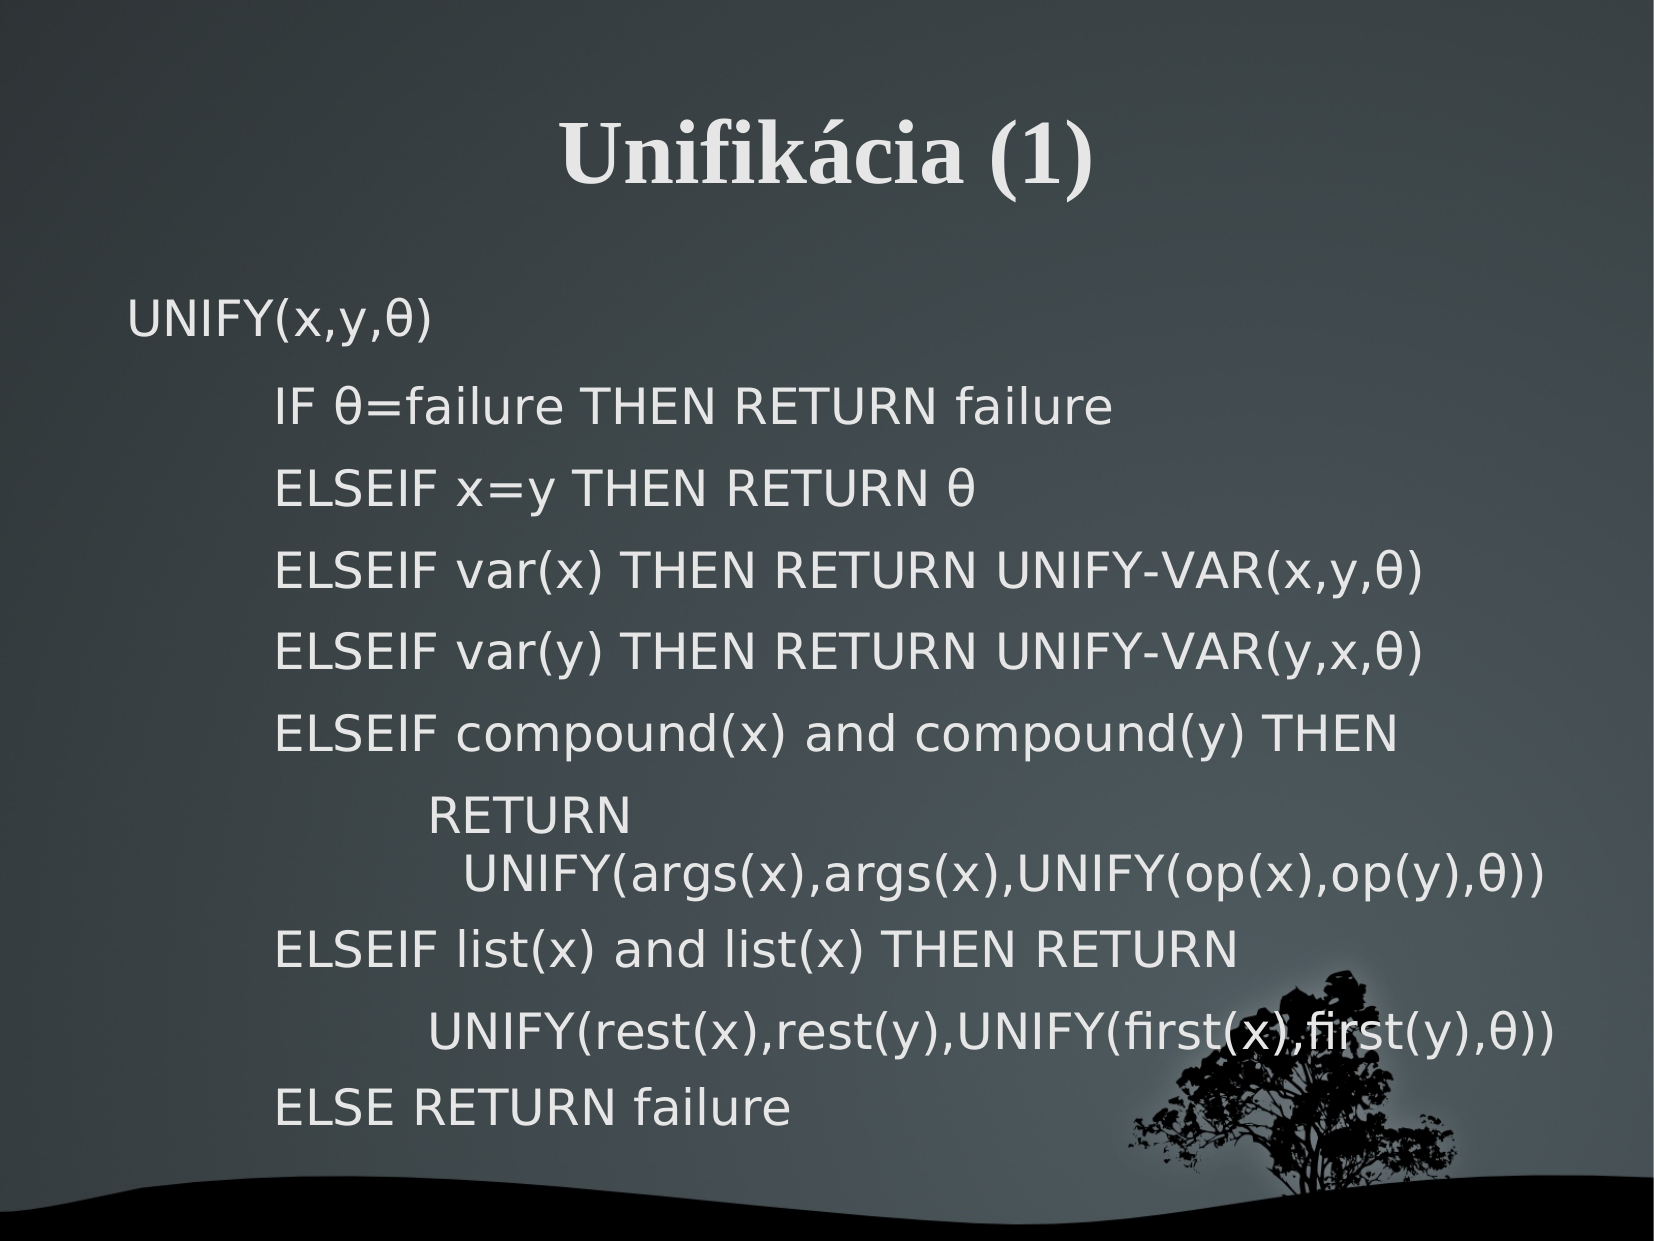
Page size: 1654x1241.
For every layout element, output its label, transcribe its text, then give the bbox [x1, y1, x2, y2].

picture [0, 0, 1654, 1241]
title Unifikácia (1) [82, 56, 1571, 250]
list UNIFY(x,y,θ) IF θ=failure THEN RETURN failure ELSEIF x=y THEN RETURN θ ELSEIF var(x) THEN RETURN UNIFY-VAR(x,y,θ) ELSEIF var(y) THEN RETURN UNIFY-VAR(y,x,θ) ELSEIF compound(x) and compound(y) THEN RETURN UNIFY(args(x),args(x),UNIFY(op(x),op(y),θ)) ELSEIF list(x) and list(x) THEN RETURN UNIFY(rest(x),rest(y),UNIFY(first(x),first(y),θ)) ELSE RETURN failure [37, 290, 1571, 1138]
